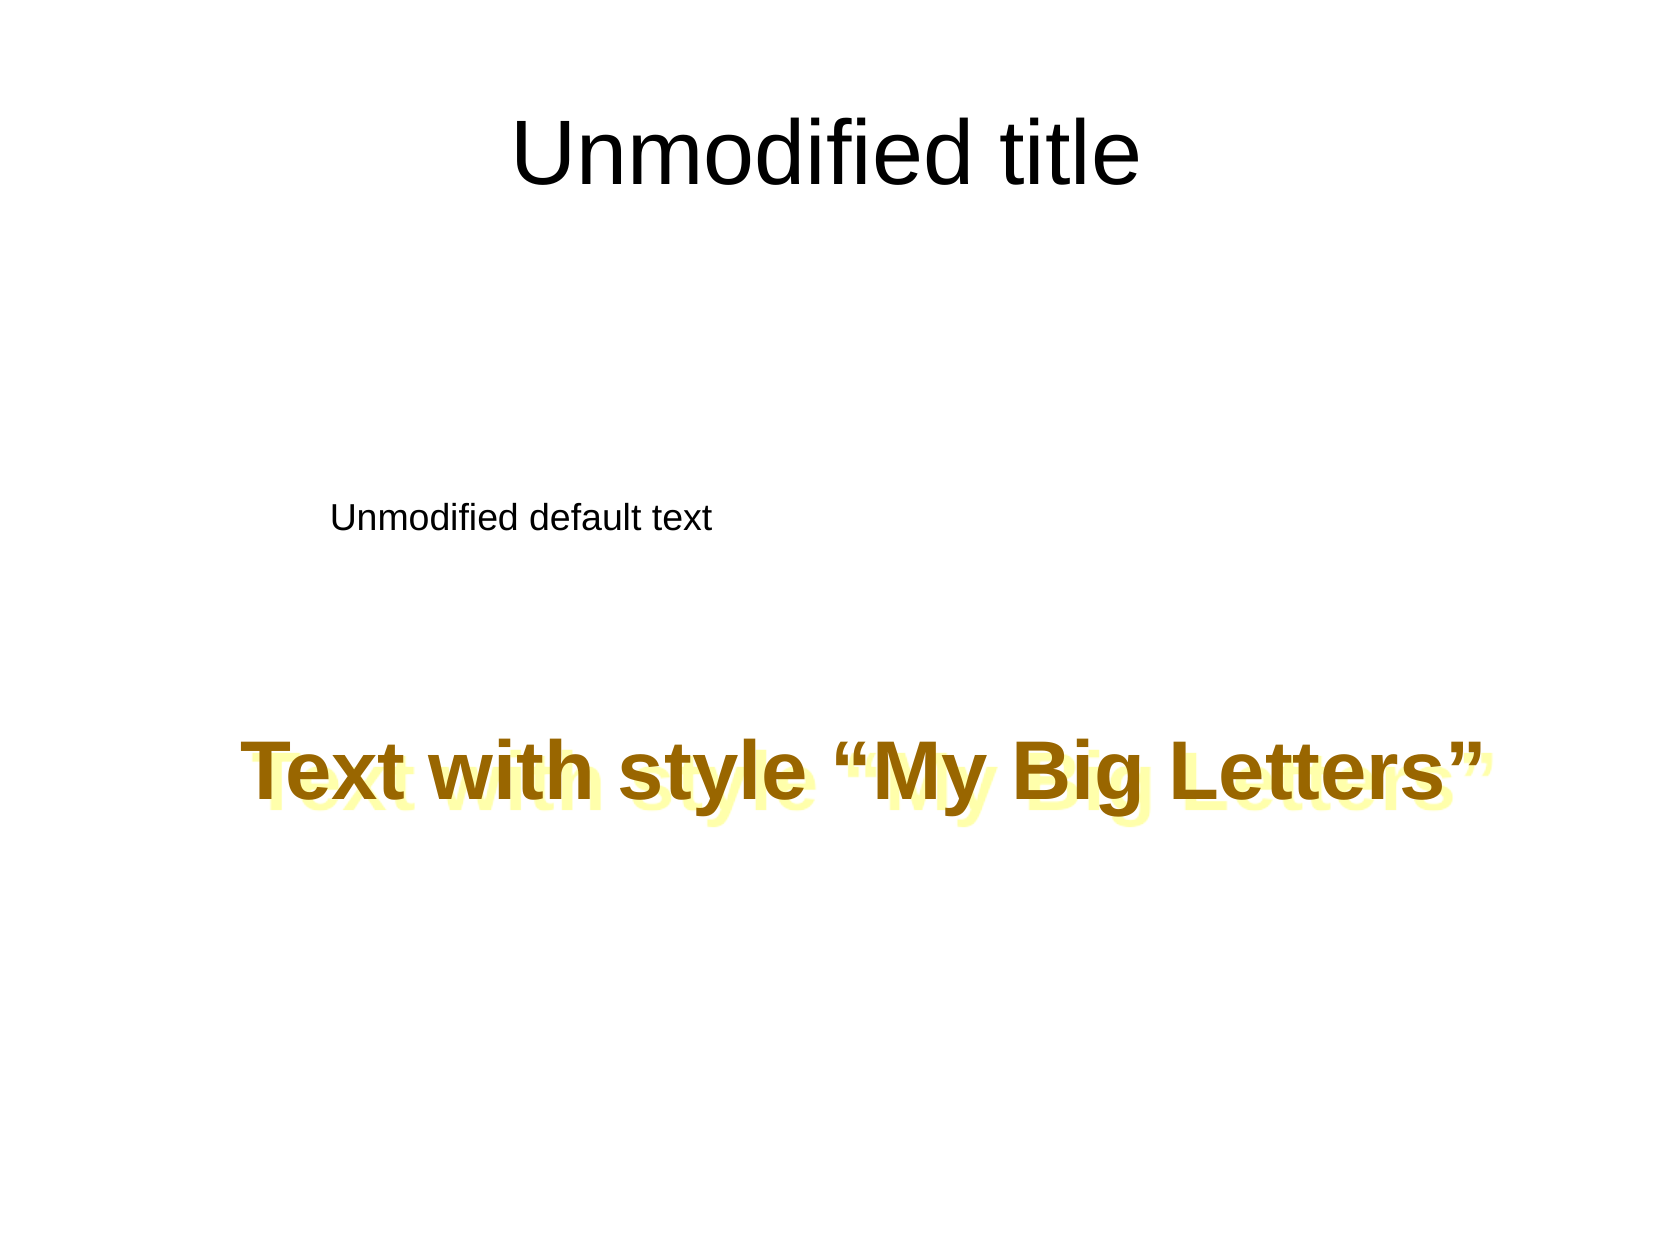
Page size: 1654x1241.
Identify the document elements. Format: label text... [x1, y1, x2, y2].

text_box Unmodified default text [314, 488, 728, 546]
text_box Text with style “My Big Letters” [225, 716, 1527, 825]
title Unmodified title [82, 49, 1571, 257]
